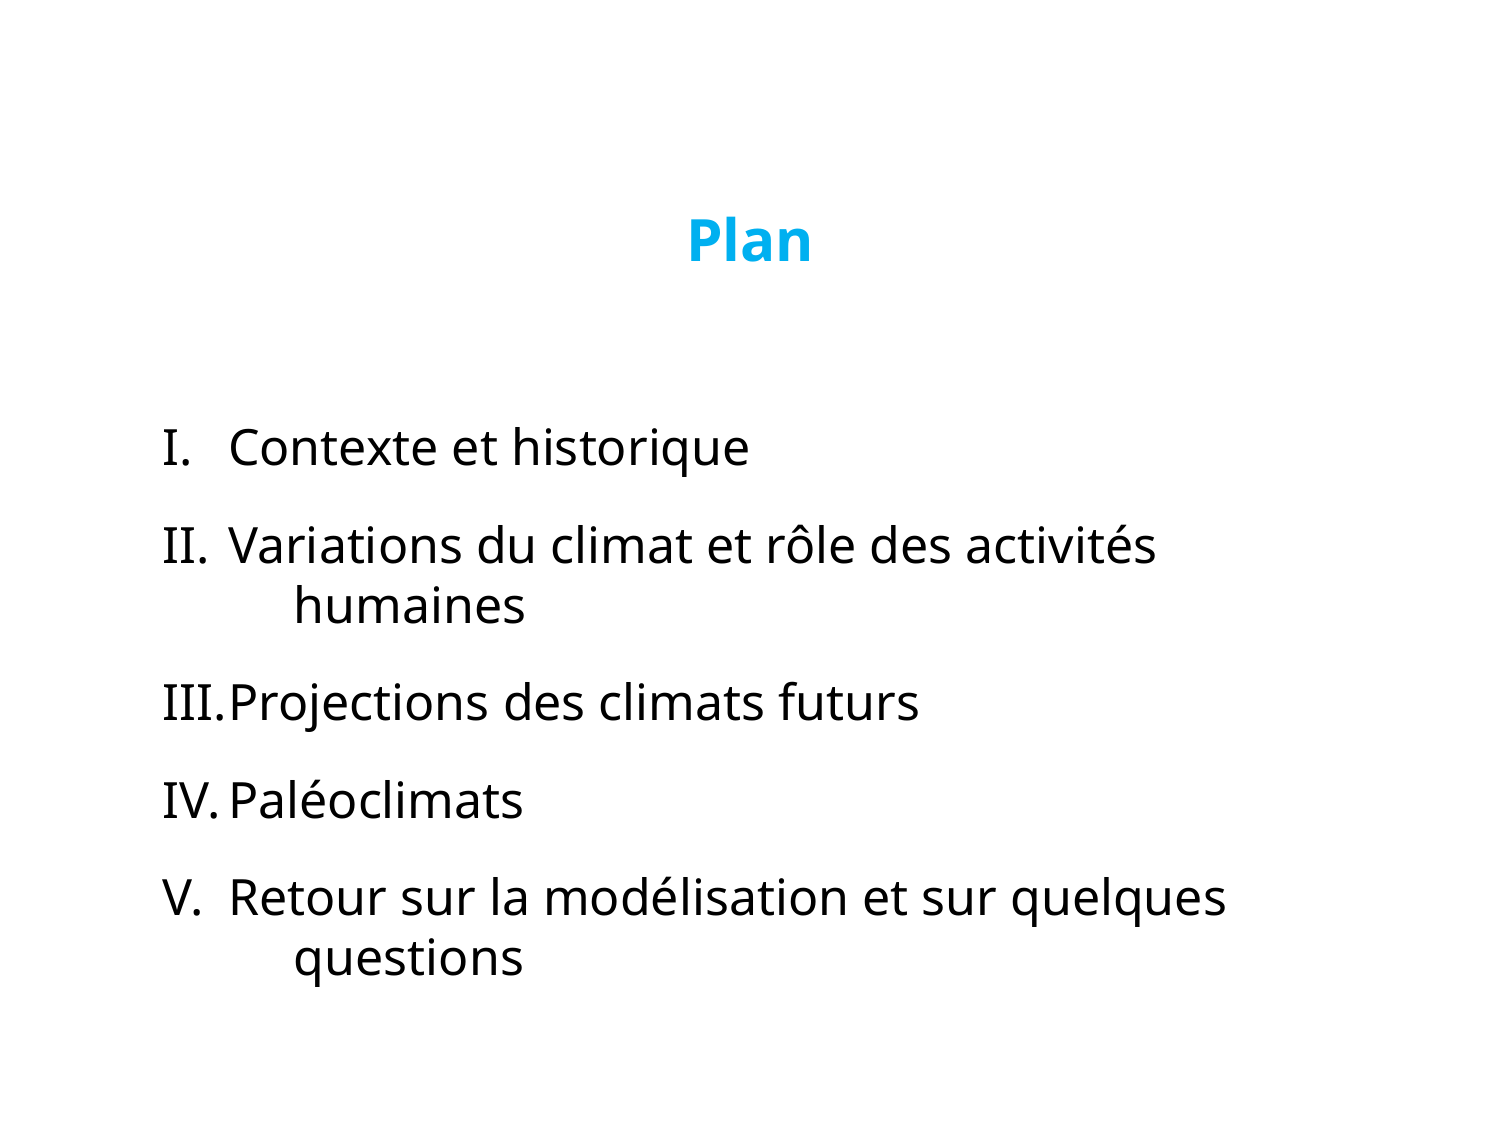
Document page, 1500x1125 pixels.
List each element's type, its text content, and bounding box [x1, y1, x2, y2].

text_box Plan [53, 199, 1447, 353]
text_box Contexte et historique Variations du climat et rôle des activités humaines Projections des climats futurs Paléoclimats Retour sur la modélisation et sur quelques questions [147, 408, 1365, 994]
